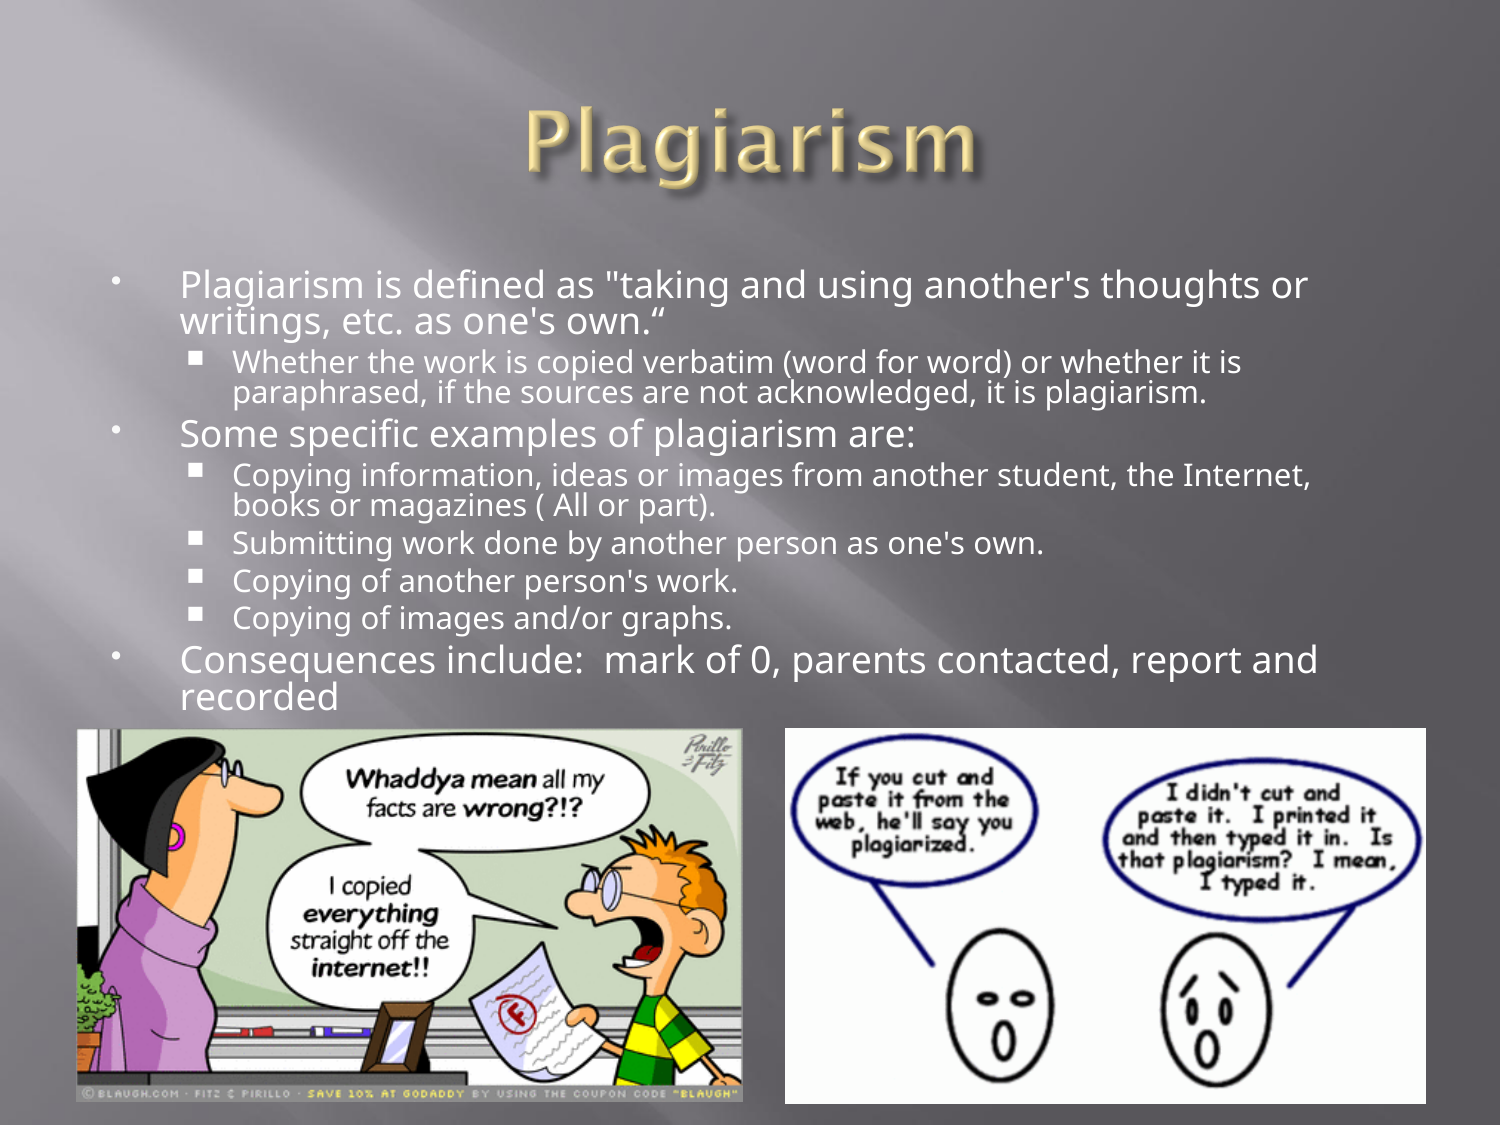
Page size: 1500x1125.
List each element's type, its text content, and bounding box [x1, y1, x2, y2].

list Plagiarism is defined as "taking and using another's thoughts or writings, etc. as one's own.“ Whether the work is copied verbatim (word for word) or whether it is paraphrased, if the sources are not acknowledged, it is plagiarism. Some specific examples of plagiarism are: Copying information, ideas or images from another student, the Internet, books or magazines ( All or part). Submitting work done by another person as one's own. Copying of another person's work. Copying of images and/or graphs. Consequences include: mark of 0, parents contacted, report and recorded [74, 262, 1424, 705]
picture [0, 0, 1500, 1125]
text_box [75, 45, 1426, 265]
